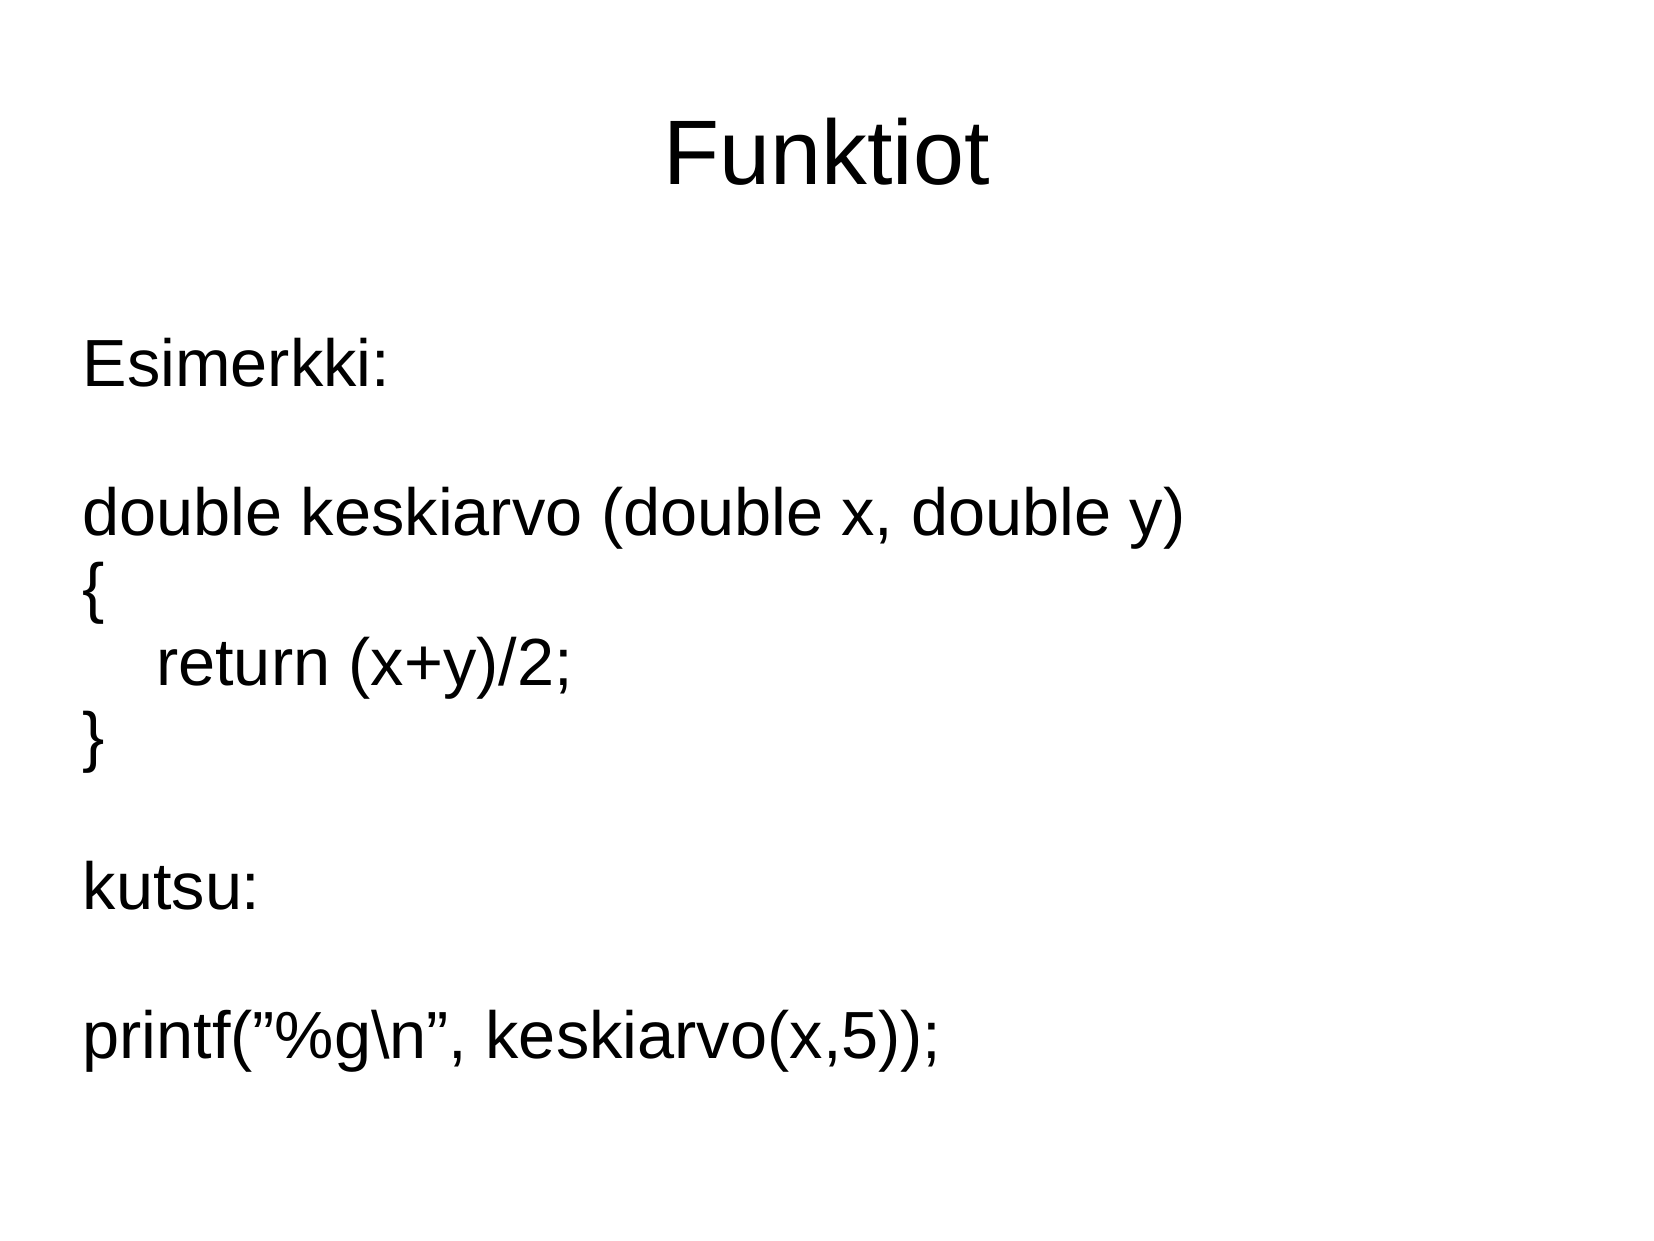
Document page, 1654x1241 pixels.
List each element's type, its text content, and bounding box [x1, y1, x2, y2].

subtitle Esimerkki: double keskiarvo (double x, double y) { return (x+y)/2; } kutsu: printf(”%g\n”, keskiarvo(x,5)); [82, 297, 1571, 1102]
title Funktiot [82, 56, 1571, 250]
